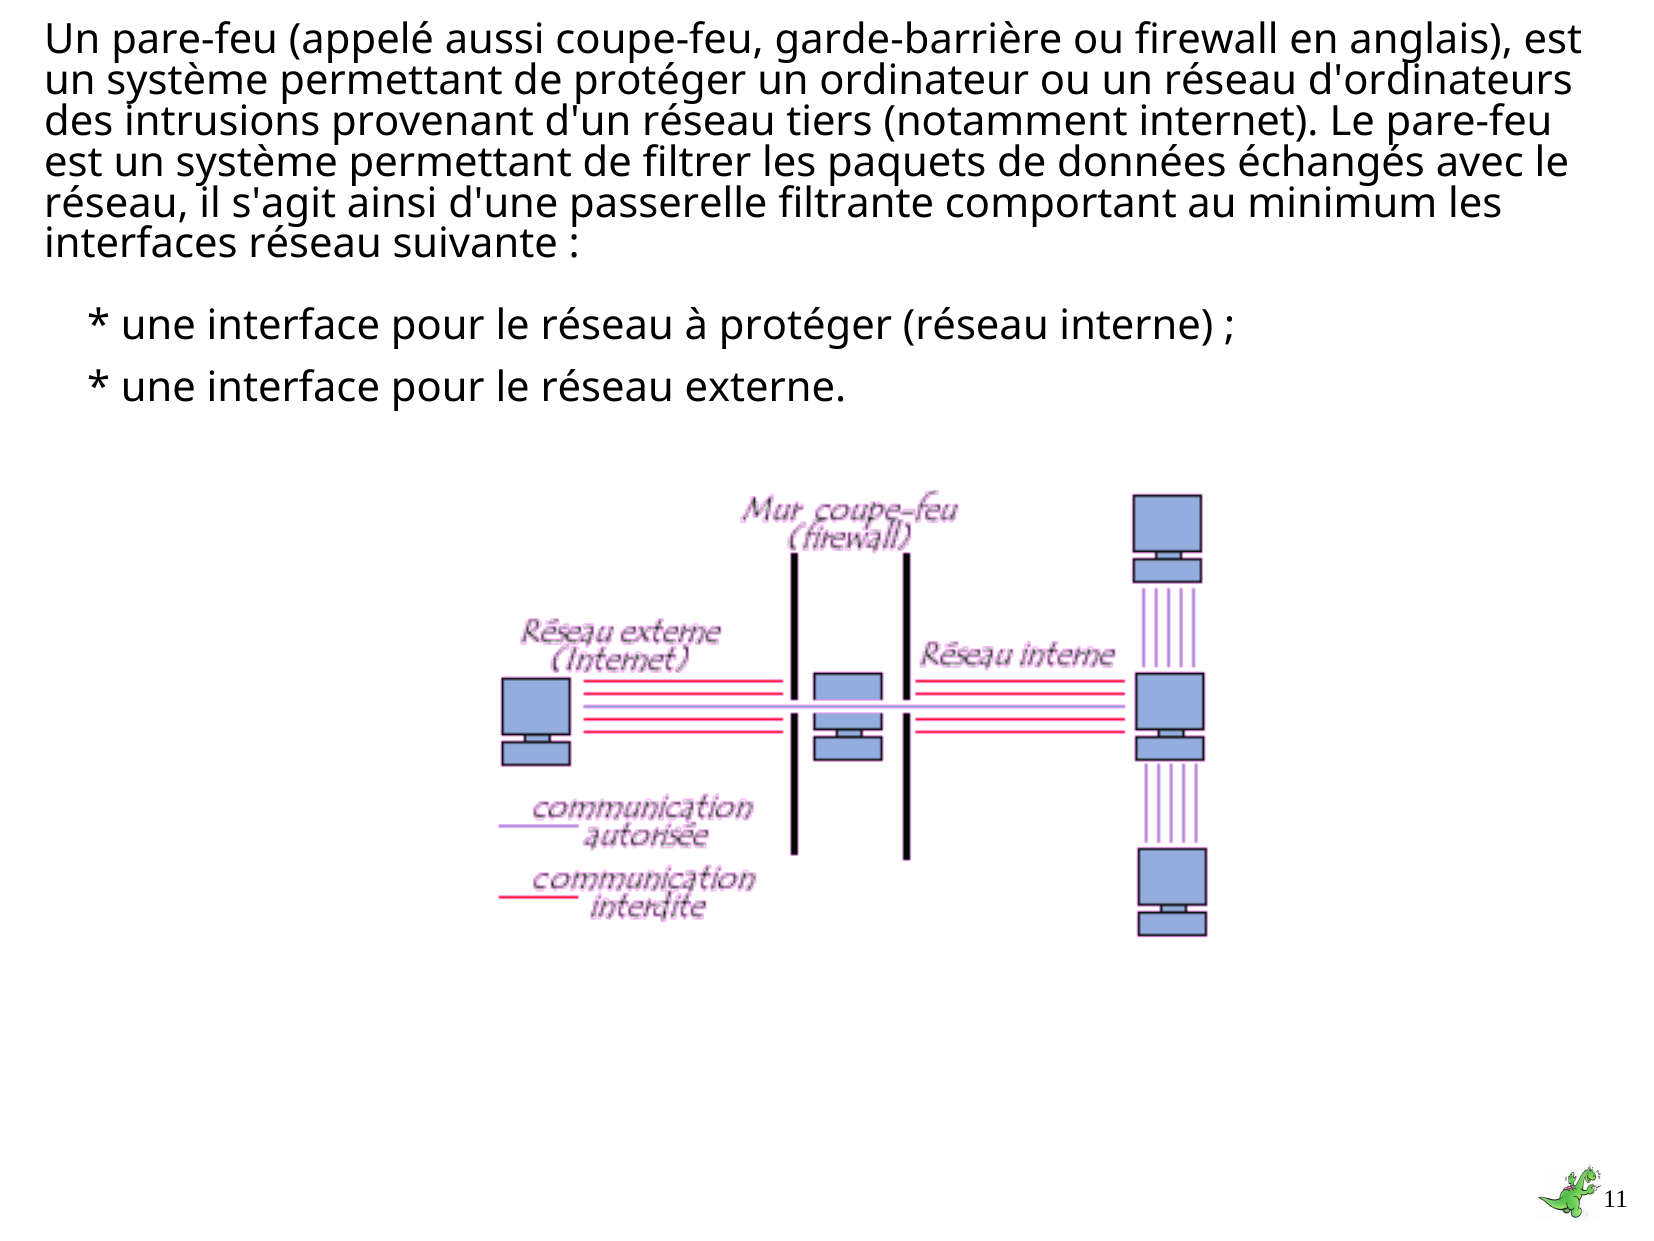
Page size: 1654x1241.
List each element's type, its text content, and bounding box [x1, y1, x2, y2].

picture [1537, 1163, 1601, 1220]
text_box 11 [1603, 1186, 1632, 1213]
text_box Un pare-feu (appelé aussi coupe-feu, garde-barrière ou firewall en anglais), est un système permettant de protéger un ordinateur ou un réseau d'ordinateurs des intrusions provenant d'un réseau tiers (notamment internet). Le pare-feu est un système permettant de filtrer les paquets de données échangés avec le réseau, il s'agit ainsi d'une passerelle filtrante comportant au minimum les interfaces réseau suivante : * une interface pour le réseau à protéger (réseau interne) ; * une interface pour le réseau externe. [29, 29, 1624, 581]
picture [472, 490, 1233, 945]
